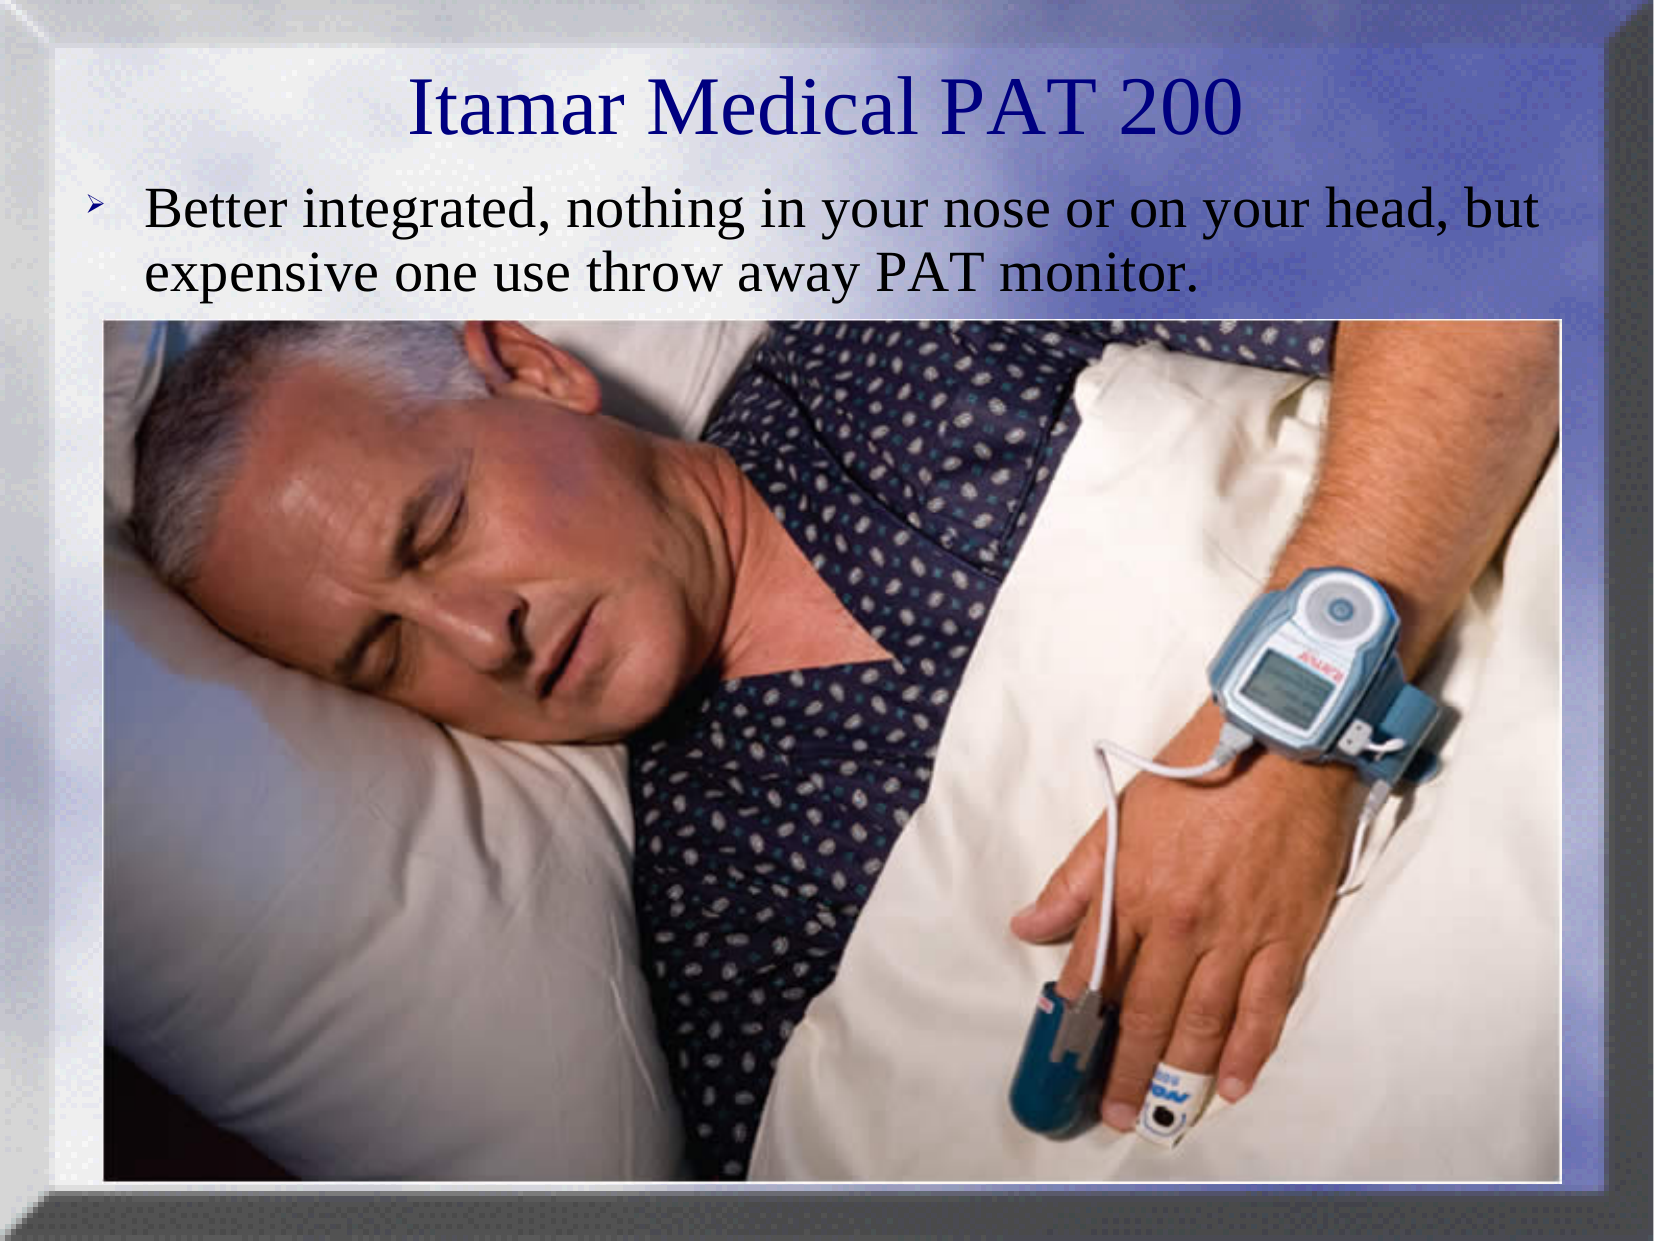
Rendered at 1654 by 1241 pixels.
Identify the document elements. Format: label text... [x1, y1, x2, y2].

picture [0, 0, 1654, 1241]
title Itamar Medical PAT 200 [207, 53, 1446, 160]
list Better integrated, nothing in your nose or on your head, but expensive one use throw away PAT monitor. [85, 175, 1641, 305]
